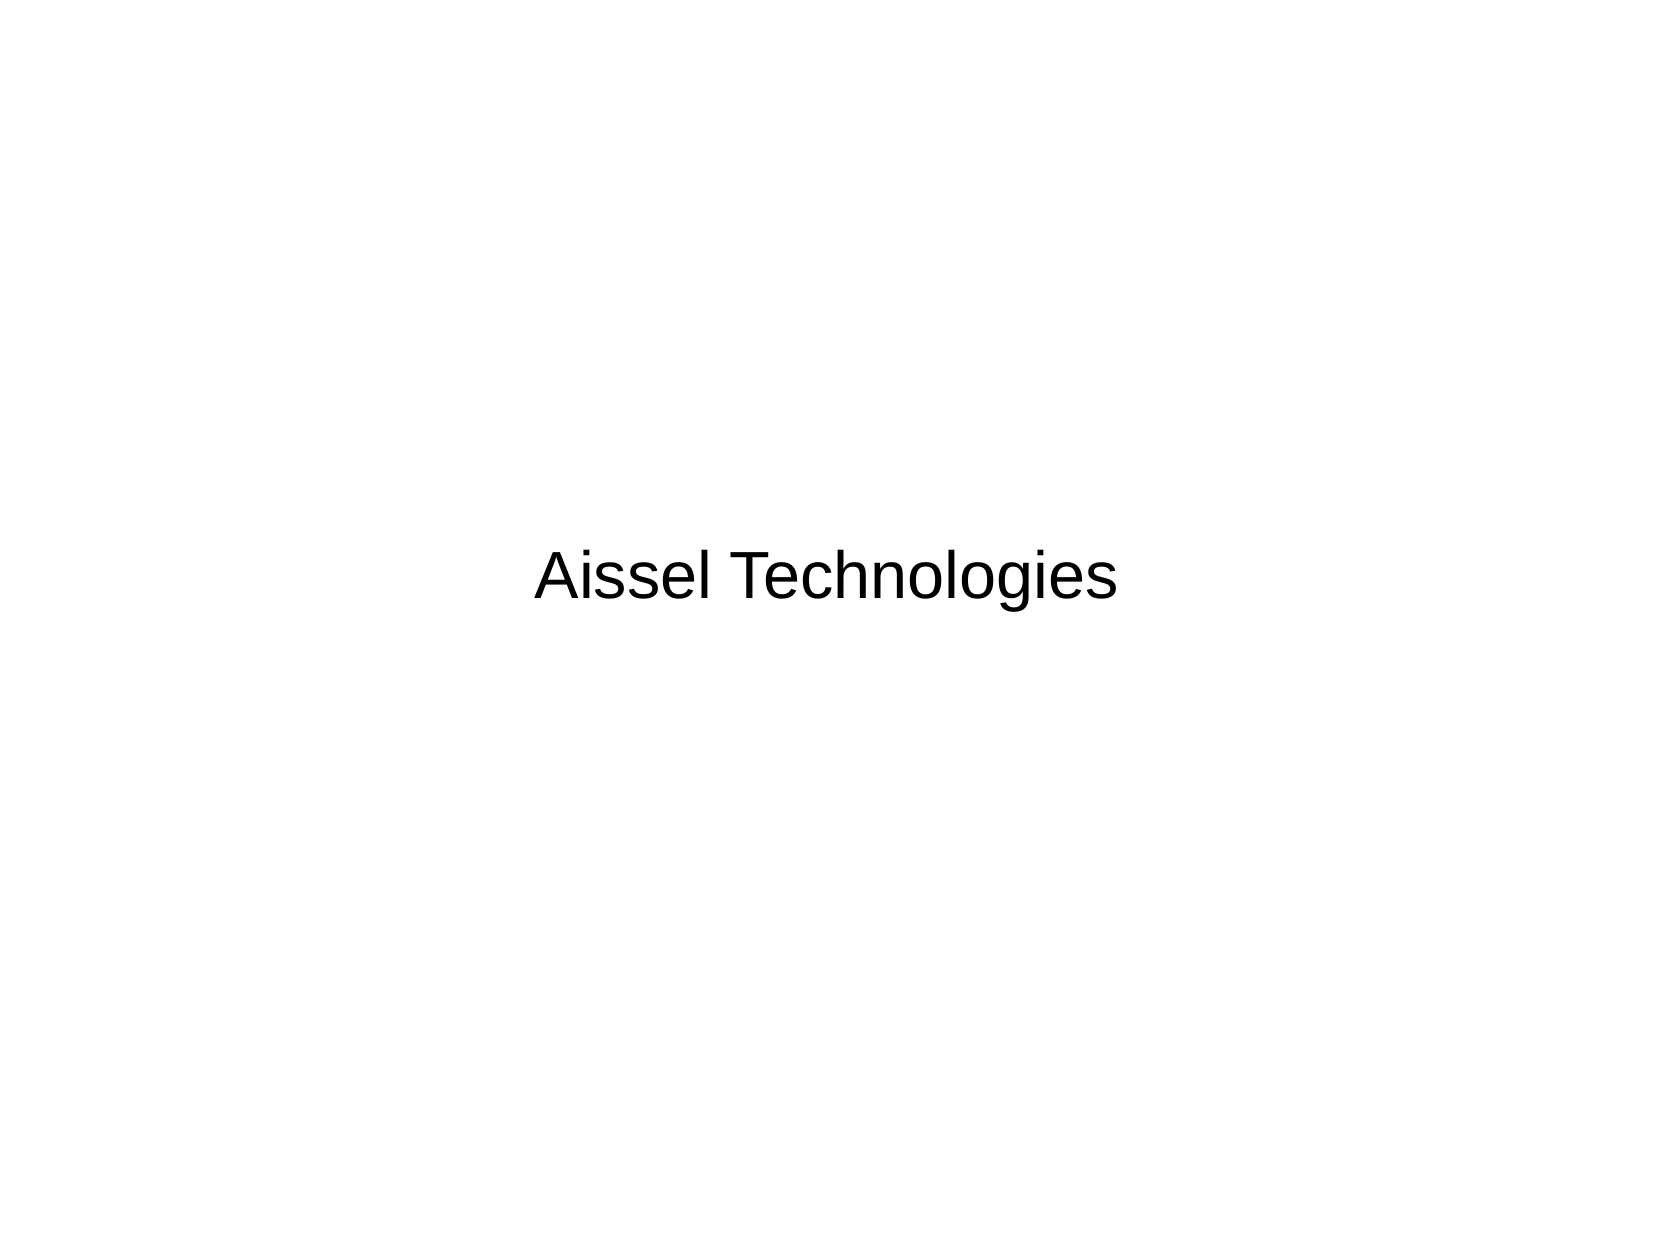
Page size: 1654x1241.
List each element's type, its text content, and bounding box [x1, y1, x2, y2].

subtitle Aissel Technologies [82, 290, 1571, 1010]
